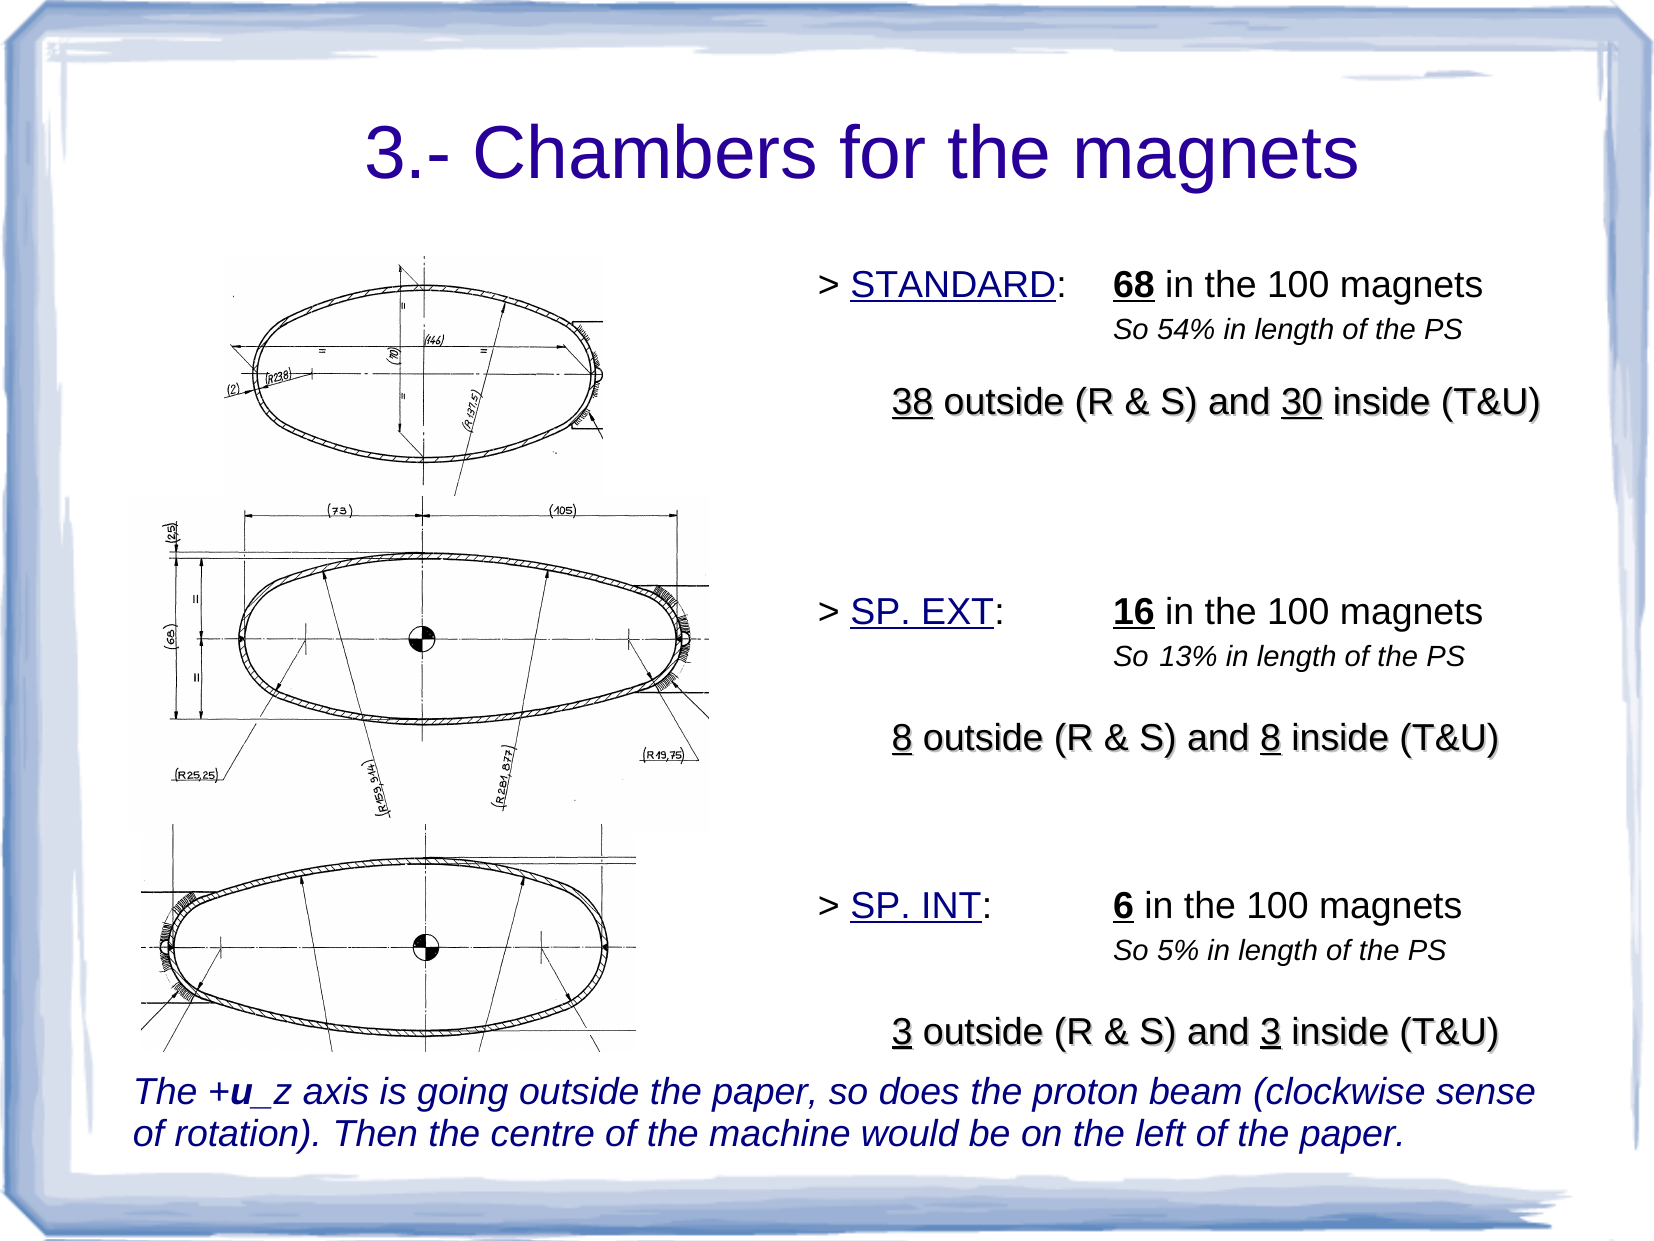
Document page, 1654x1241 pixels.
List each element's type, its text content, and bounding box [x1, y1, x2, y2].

picture [0, 0, 1654, 1241]
text_box The +u_z axis is going outside the paper, so does the proton beam (clockwise sense of rotation). Then the centre of the machine would be on the left of the paper. [118, 1062, 1583, 1162]
text_box > STANDARD: 68 in the 100 magnets So 54% in length of the PS 38 outside (R & S) and 30 inside (T&U) > SP. EXT: 16 in the 100 magnets So 13% in length of the PS 8 outside (R & S) and 8 inside (T&U) > SP. INT: 6 in the 100 magnets So 5% in length of the PS 3 outside (R & S) and 3 inside (T&U) [803, 256, 1595, 1144]
title 3.- Chambers for the magnets [82, 49, 1571, 257]
